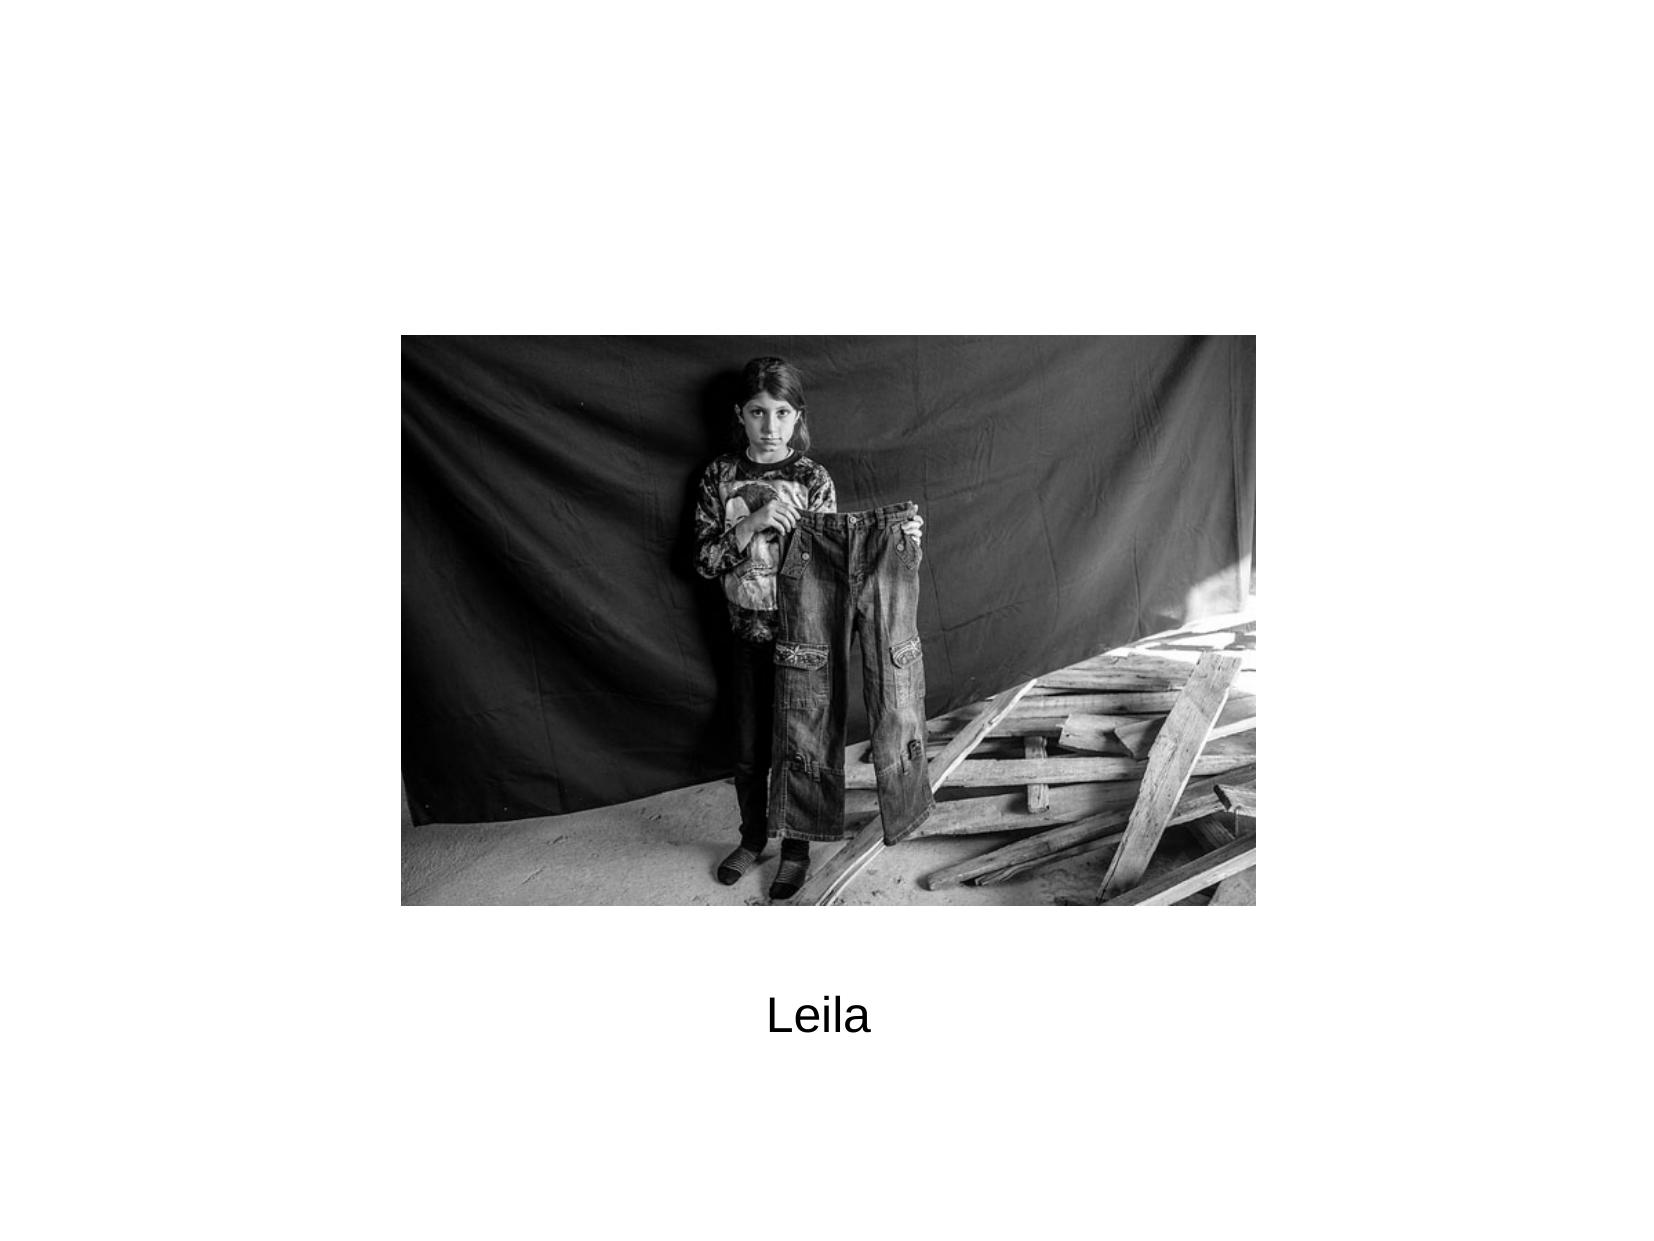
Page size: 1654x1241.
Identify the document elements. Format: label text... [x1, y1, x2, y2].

picture [401, 335, 1256, 906]
text_box Leila [555, 980, 1146, 1052]
